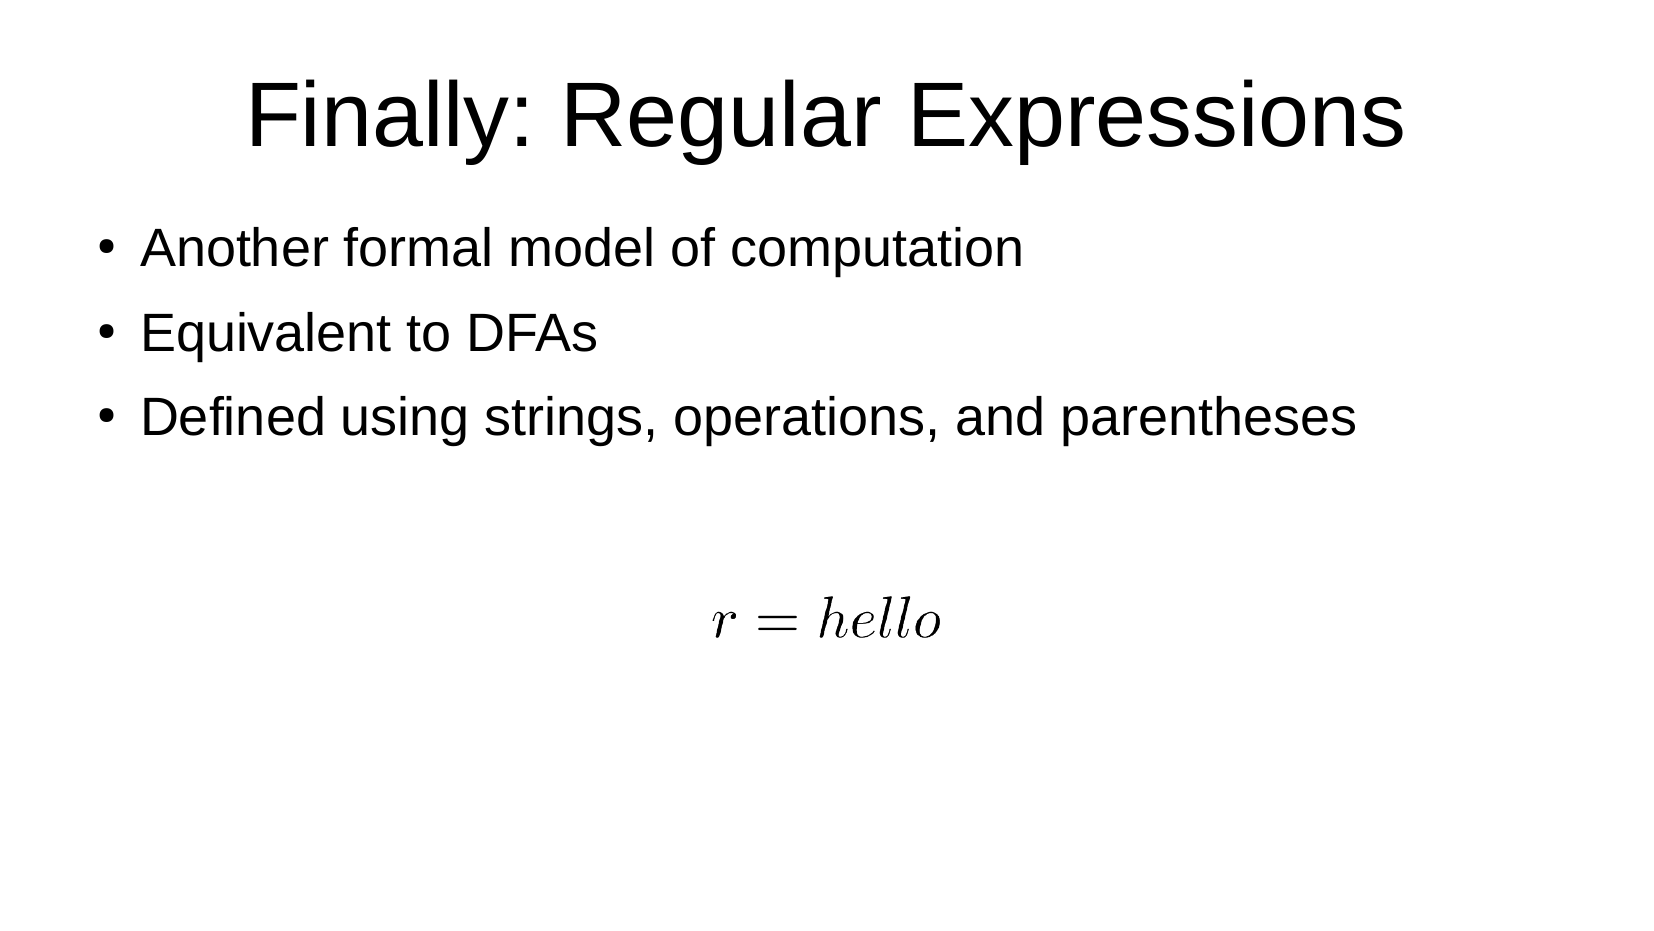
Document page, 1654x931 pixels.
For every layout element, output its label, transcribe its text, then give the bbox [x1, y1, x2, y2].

list Another formal model of computation Equivalent to DFAs Defined using strings, operations, and parentheses [82, 217, 1571, 451]
title Finally: Regular Expressions [82, 37, 1571, 193]
picture [712, 596, 940, 638]
